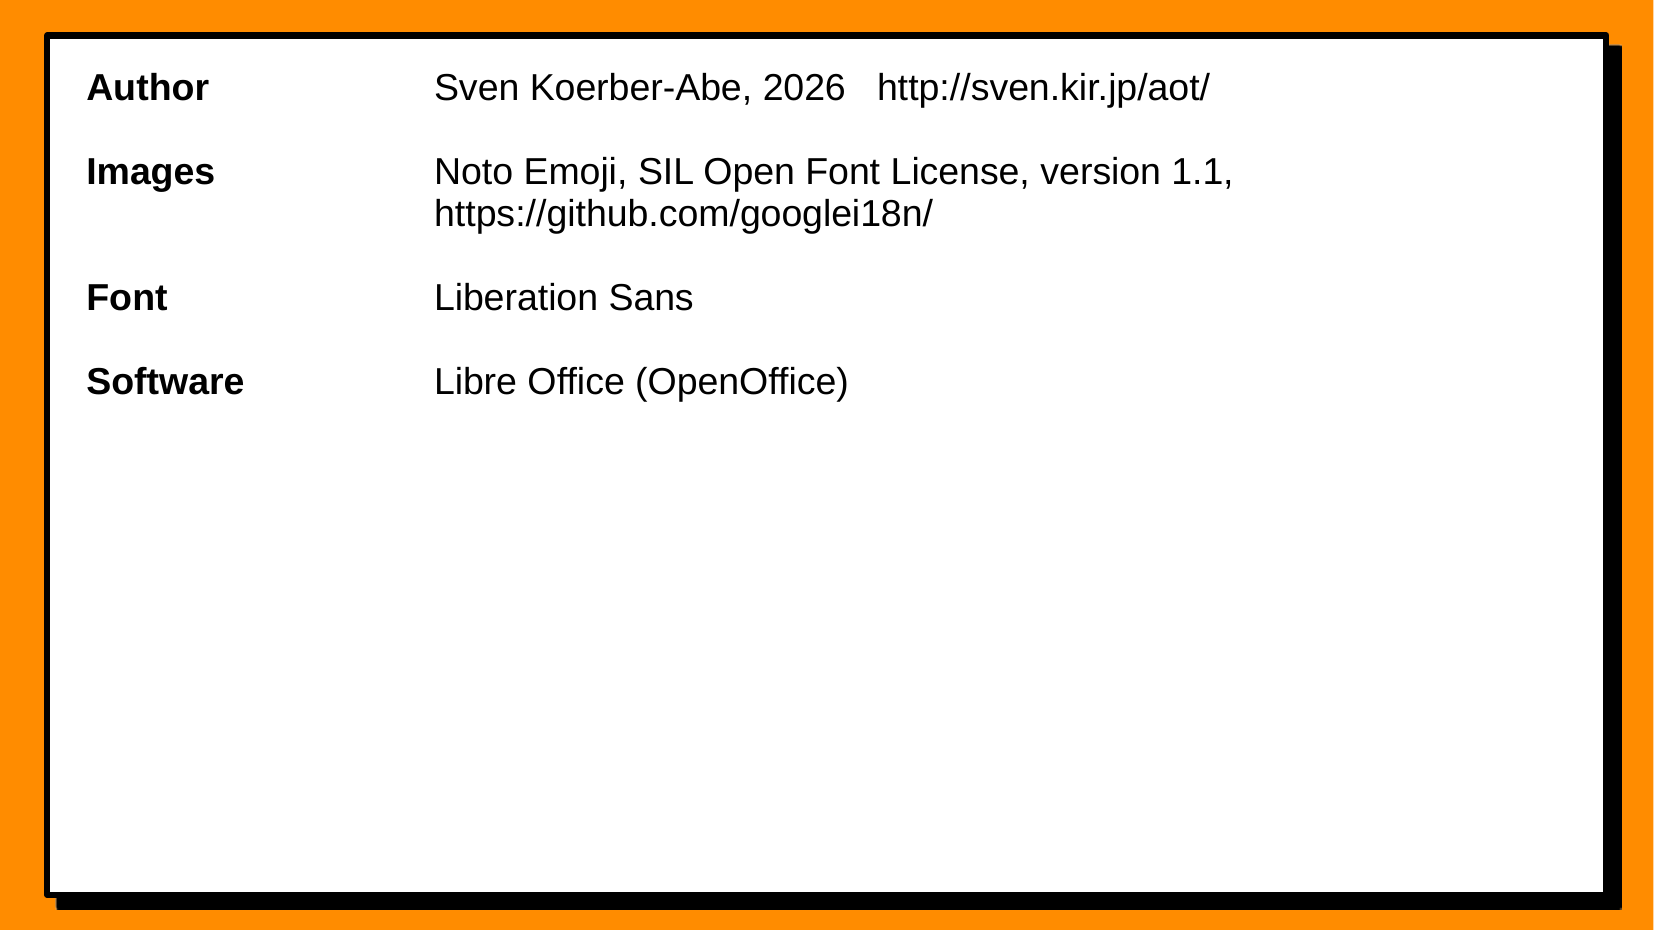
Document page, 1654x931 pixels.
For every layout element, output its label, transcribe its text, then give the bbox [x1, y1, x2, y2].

text_box Author Sven Koerber-Abe, 2026 http://sven.kir.jp/aot/ Images Noto Emoji, SIL Open Font License, version 1.1, https://github.com/googlei18n/ Font Liberation Sans Software Libre Office (OpenOffice) [47, 35, 1607, 895]
